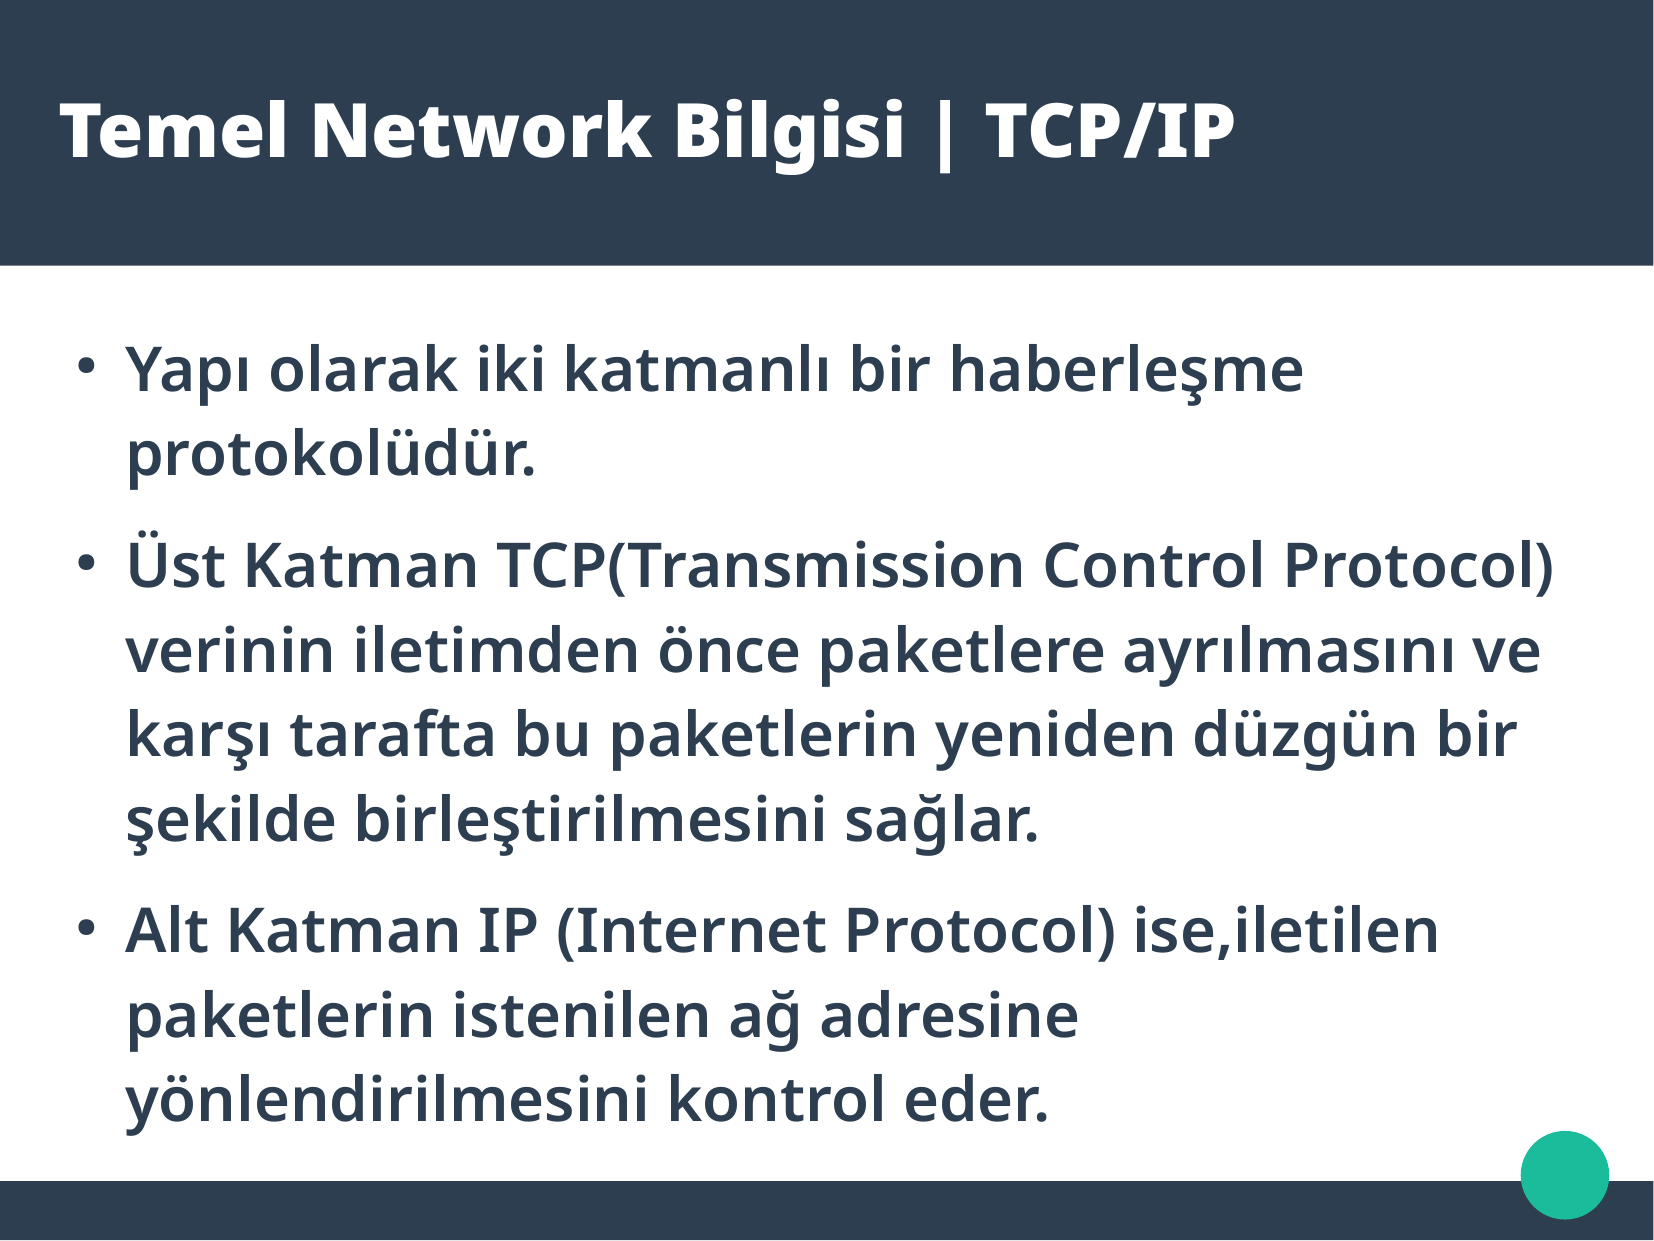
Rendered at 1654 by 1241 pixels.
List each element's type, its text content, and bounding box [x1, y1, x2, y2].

title Temel Network Bilgisi | TCP/IP [59, 49, 1595, 207]
list Yapı olarak iki katmanlı bir haberleşme protokolüdür. Üst Katman TCP(Transmission Control Protocol) verinin iletimden önce paketlere ayrılmasını ve karşı tarafta bu paketlerin yeniden düzgün bir şekilde birleştirilmesini sağlar. Alt Katman IP (Internet Protocol) ise,iletilen paketlerin istenilen ağ adresine yönlendirilmesini kontrol eder. [59, 324, 1595, 1152]
